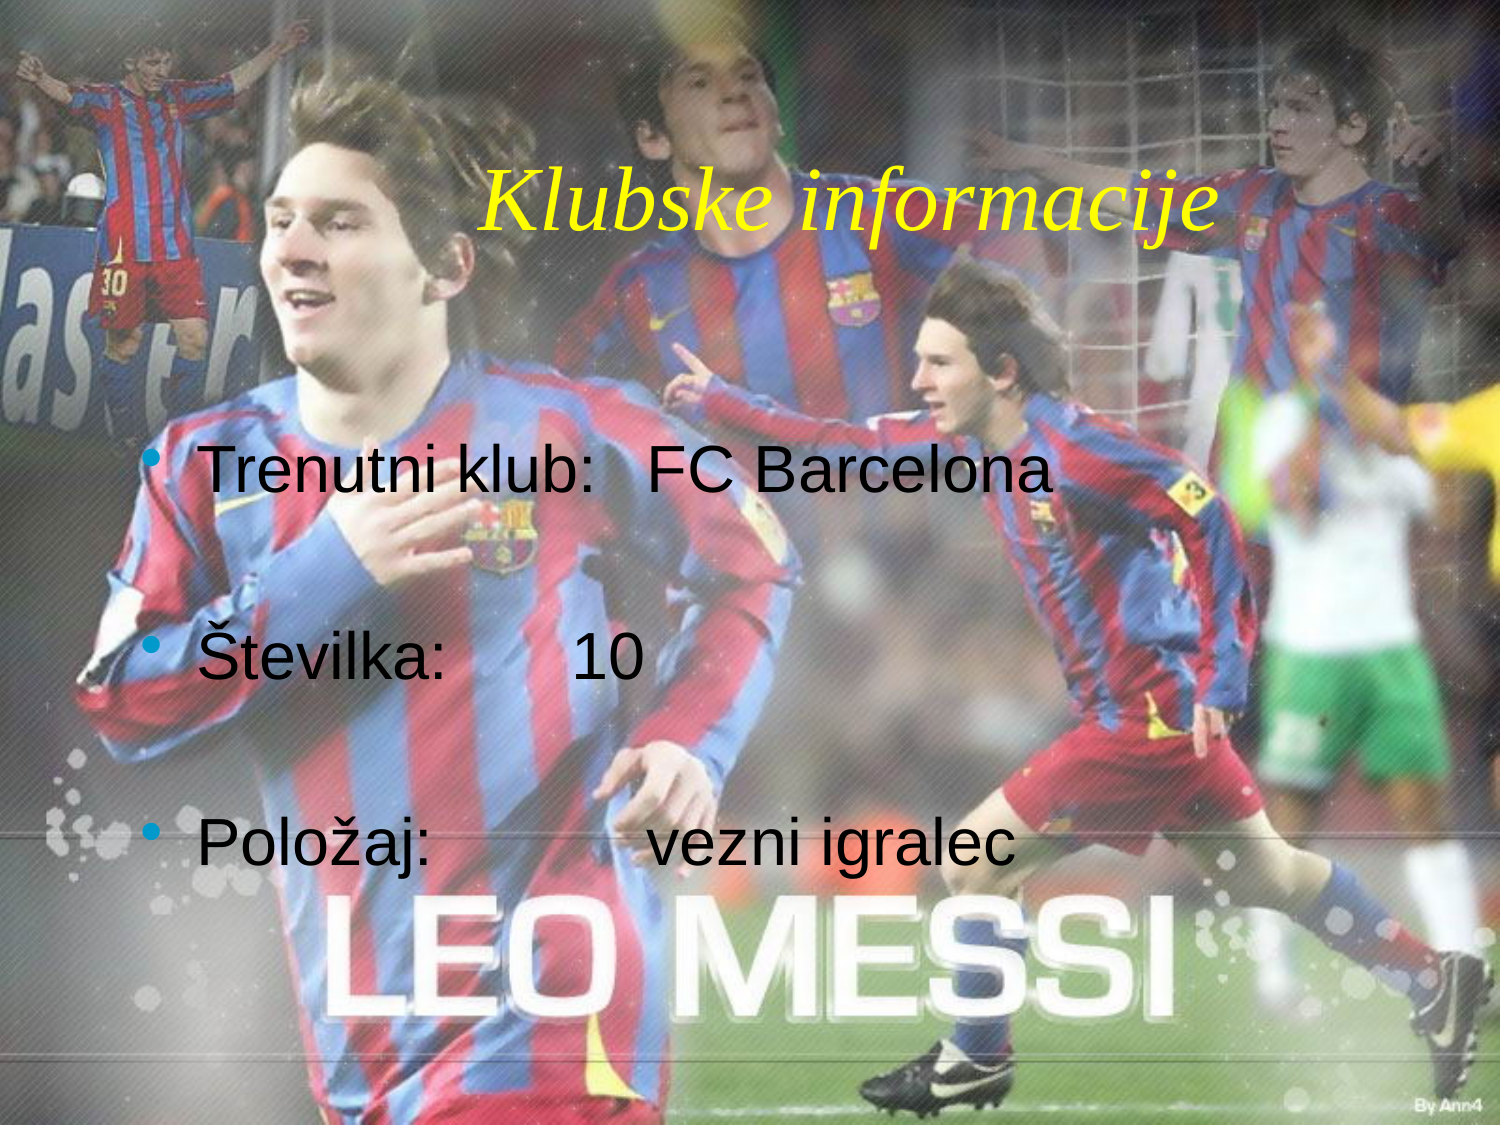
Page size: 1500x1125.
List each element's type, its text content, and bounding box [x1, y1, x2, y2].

list Trenutni klub: FC Barcelona Številka: 10 Položaj: vezni igralec [125, 324, 1400, 1000]
title Klubske informacije [212, 99, 1488, 288]
picture [0, 0, 1500, 1125]
